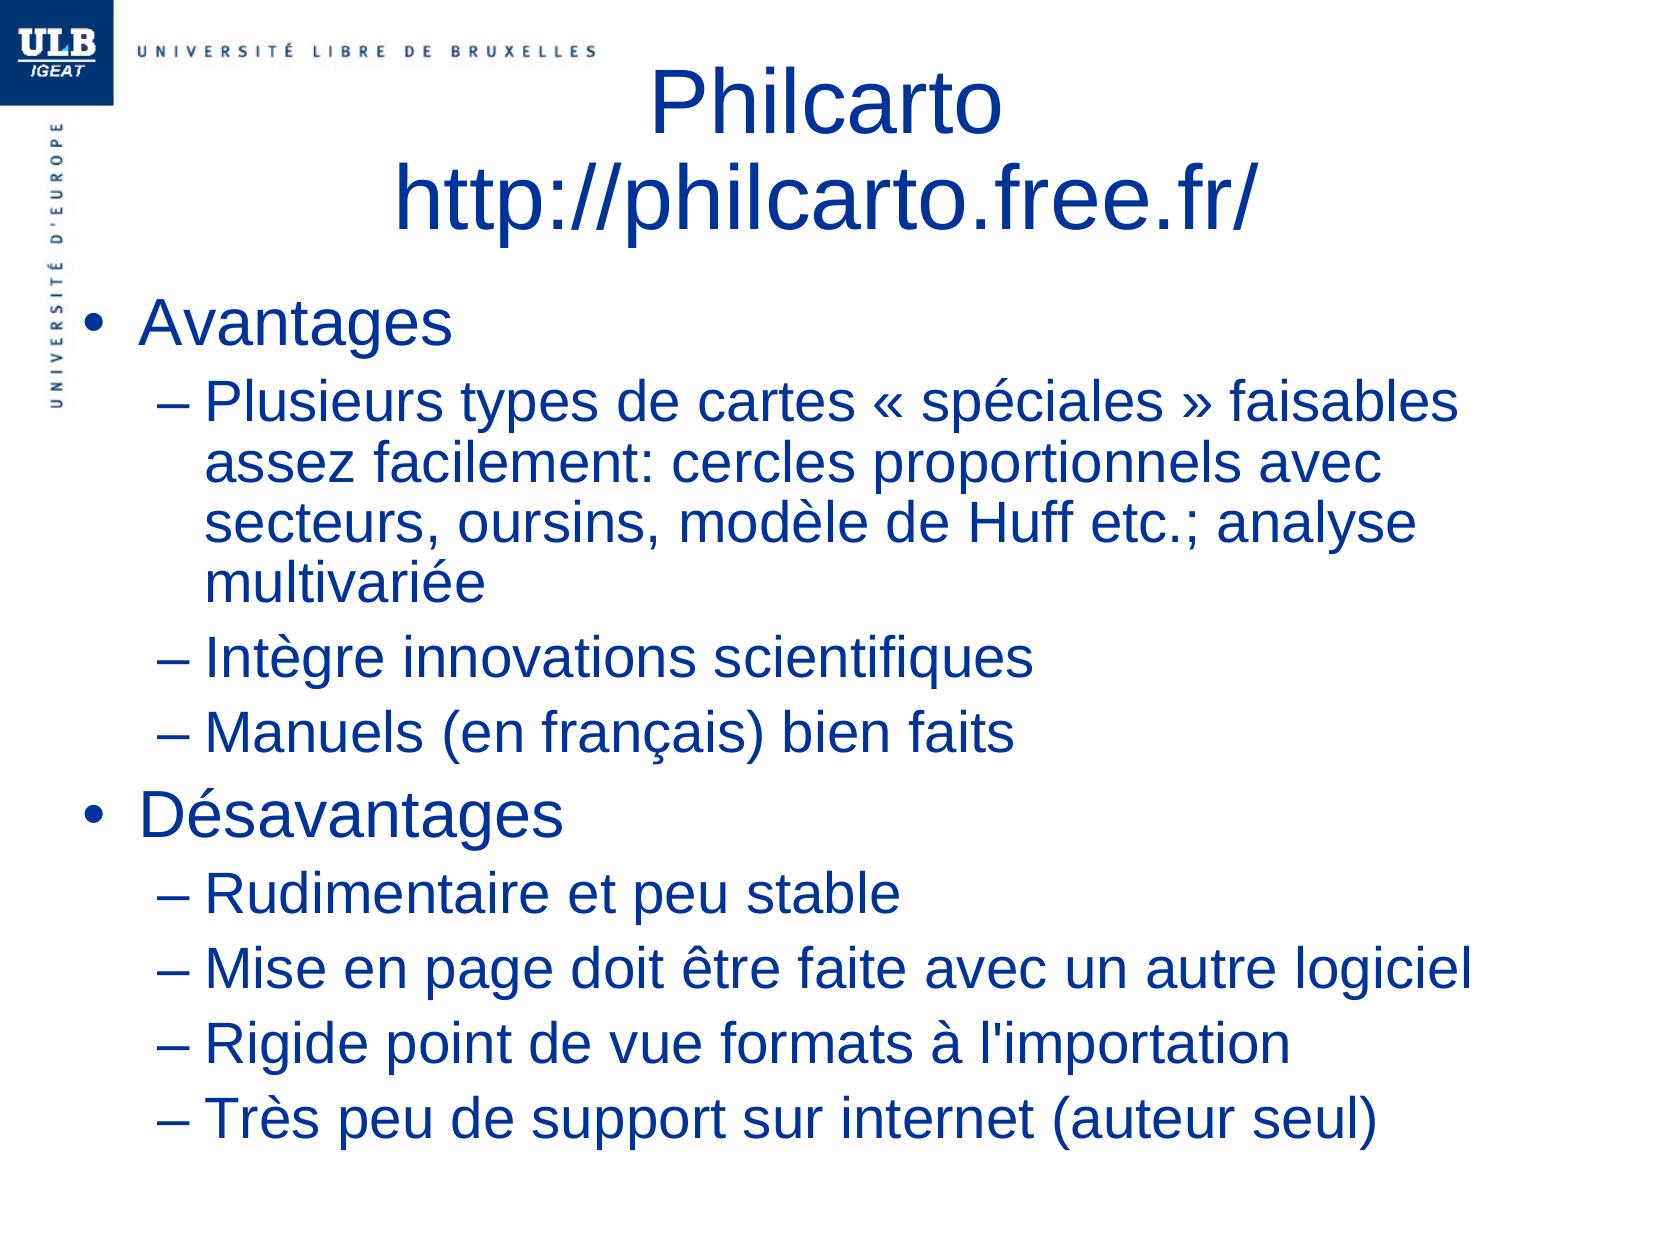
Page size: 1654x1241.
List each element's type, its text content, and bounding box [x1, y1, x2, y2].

picture [0, 0, 1654, 1241]
title Philcarto http://philcarto.free.fr/ [82, 30, 1571, 276]
list Avantages Plusieurs types de cartes « spéciales » faisables assez facilement: cercles proportionnels avec secteurs, oursins, modèle de Huff etc.; analyse multivariée Intègre innovations scientifiques Manuels (en français) bien faits Désavantages Rudimentaire et peu stable Mise en page doit être faite avec un autre logiciel Rigide point de vue formats à l'importation Très peu de support sur internet (auteur seul) [82, 289, 1571, 1159]
